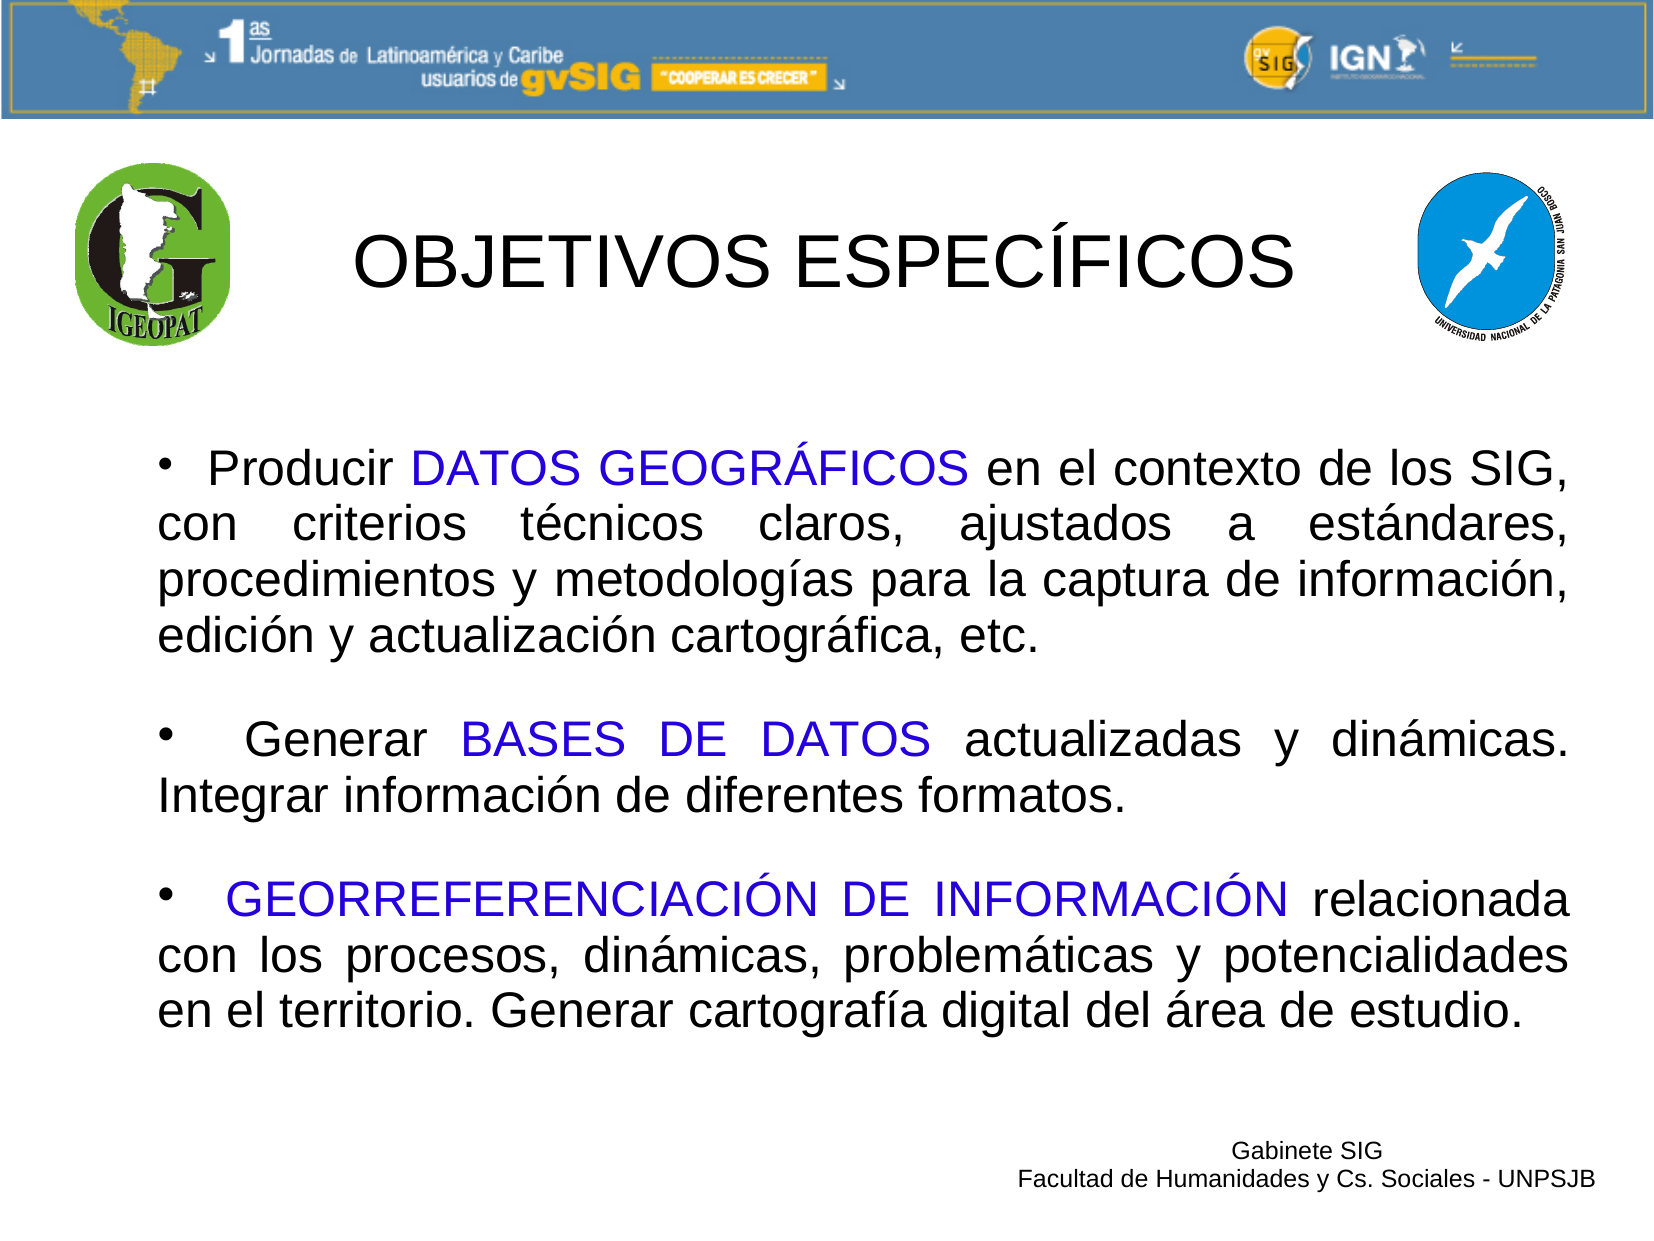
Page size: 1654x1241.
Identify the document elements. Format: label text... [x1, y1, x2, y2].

text_box [1556, 238, 1565, 254]
text_box [1552, 213, 1565, 234]
text_box [1530, 312, 1542, 325]
text_box [1548, 259, 1565, 302]
subtitle Producir DATOS GEOGRÁFICOS en el contexto de los SIG, con criterios técnicos claros, ajustados a estándares, procedimientos y metodologías para la captura de información, edición y actualización cartográfica, etc. Generar BASES DE DATOS actualizadas y dinámicas. Integrar información de diferentes formatos. GEORREFERENCIACIÓN DE INFORMACIÓN relacionada con los procesos, dinámicas, problemáticas y potencialidades en el territorio. Generar cartografía digital del área de estudio. [82, 374, 1571, 1102]
picture [75, 163, 230, 346]
text_box [1537, 186, 1558, 211]
text_box Gabinete SIG Facultad de Humanidades y Cs. Sociales - UNPSJB [997, 1128, 1618, 1200]
text_box [1419, 174, 1554, 329]
title OBJETIVOS ESPECÍFICOS [262, 163, 1388, 357]
text_box [1490, 322, 1531, 341]
text_box [1435, 316, 1486, 341]
picture [0, 0, 1654, 119]
text_box [1540, 303, 1552, 314]
